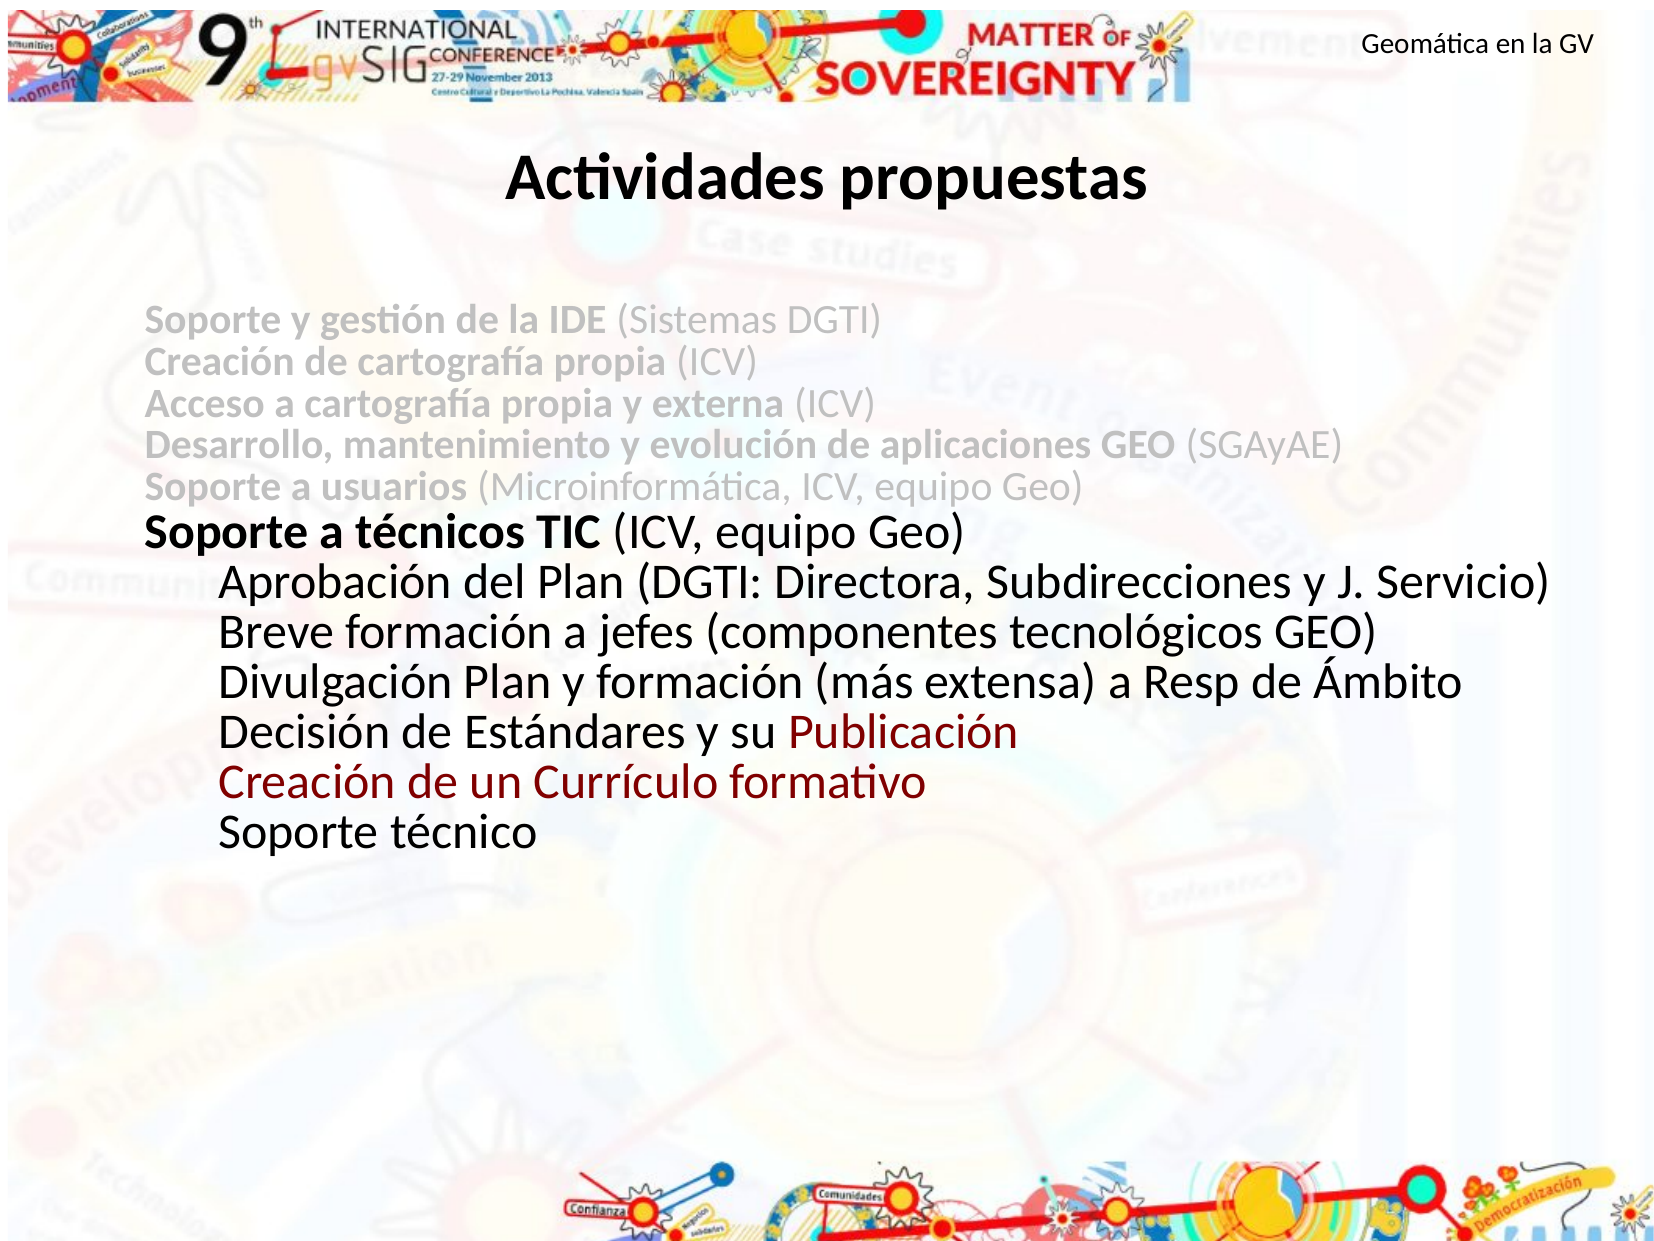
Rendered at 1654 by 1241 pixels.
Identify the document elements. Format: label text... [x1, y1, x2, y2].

text_box Soporte y gestión de la IDE (Sistemas DGTI) Creación de cartografía propia (ICV) Acceso a cartografía propia y externa (ICV) Desarrollo, mantenimiento y evolución de aplicaciones GEO (SGAyAE) Soporte a usuarios (Microinformática, ICV, equipo Geo) Soporte a técnicos TIC (ICV, equipo Geo) Aprobación del Plan (DGTI: Directora, Subdirecciones y J. Servicio) Breve formación a jefes (componentes tecnológicos GEO) Divulgación Plan y formación (más extensa) a Resp de Ámbito Decisión de Estándares y su Publicación Creación de un Currículo formativo Soporte técnico [129, 295, 1619, 1184]
text_box Geomática en la GV [1346, 23, 1654, 73]
picture [7, 10, 1654, 1241]
title Actividades propuestas [82, 129, 1571, 237]
